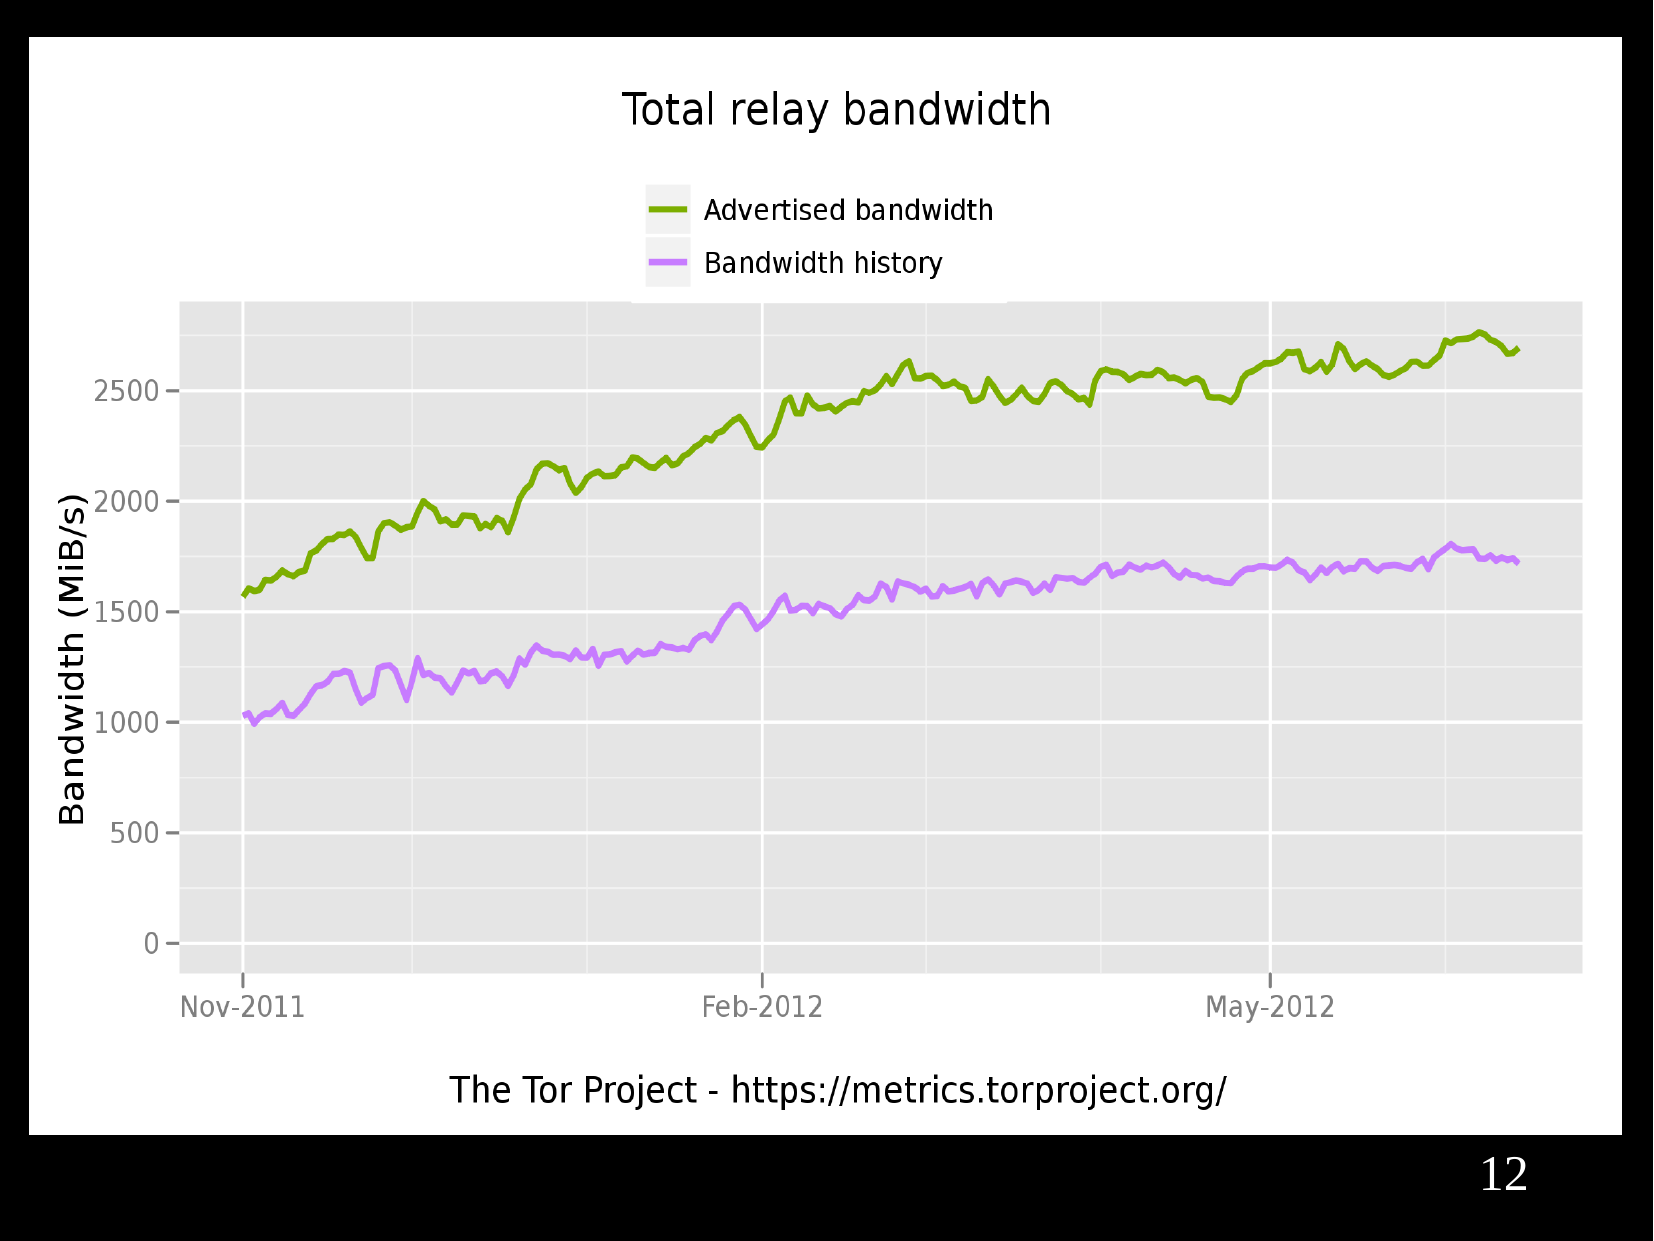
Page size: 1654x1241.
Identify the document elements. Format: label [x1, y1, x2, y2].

picture [29, 37, 1622, 1135]
